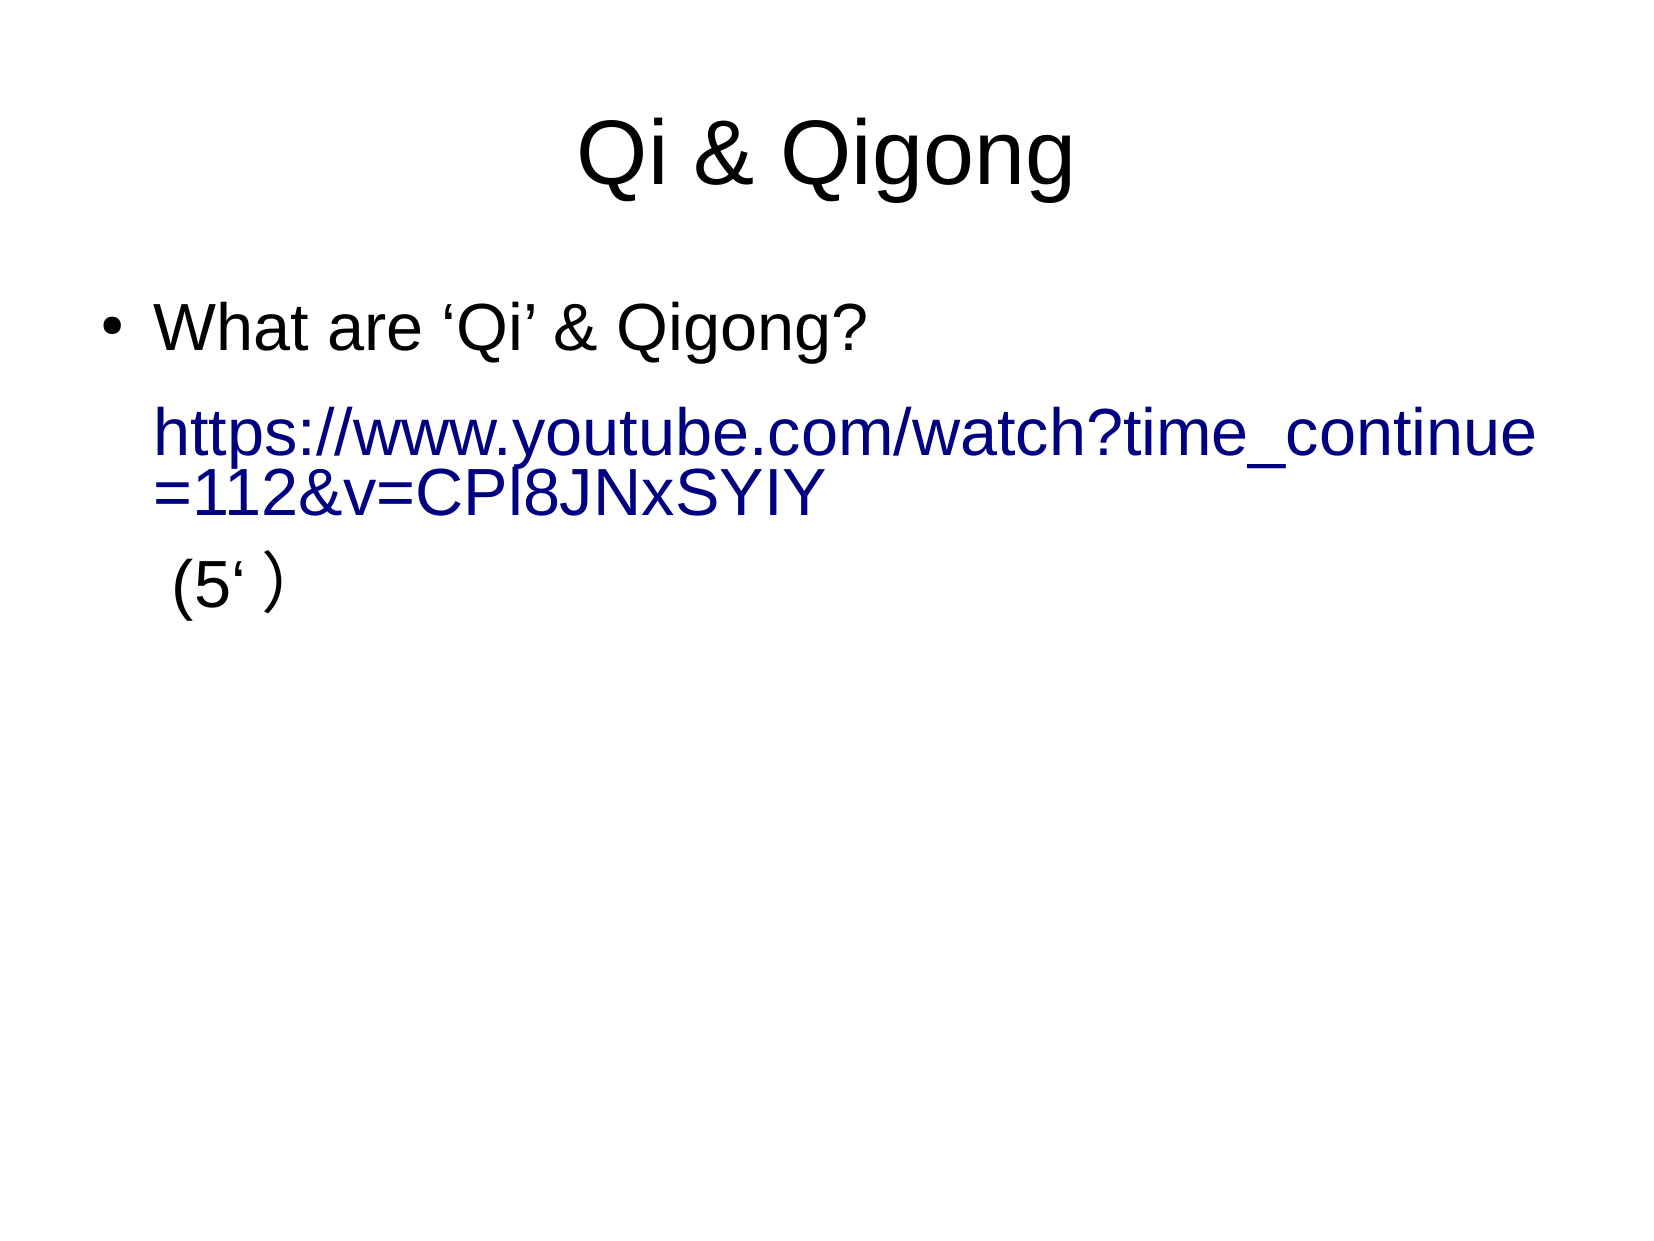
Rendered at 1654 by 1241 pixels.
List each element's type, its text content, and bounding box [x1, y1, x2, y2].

list What are ‘Qi’ & Qigong? https://www.youtube.com/watch?time_continue=112&v=CPl8JNxSYIY (5‘） [82, 290, 1571, 1010]
title Qi & Qigong [82, 49, 1571, 257]
